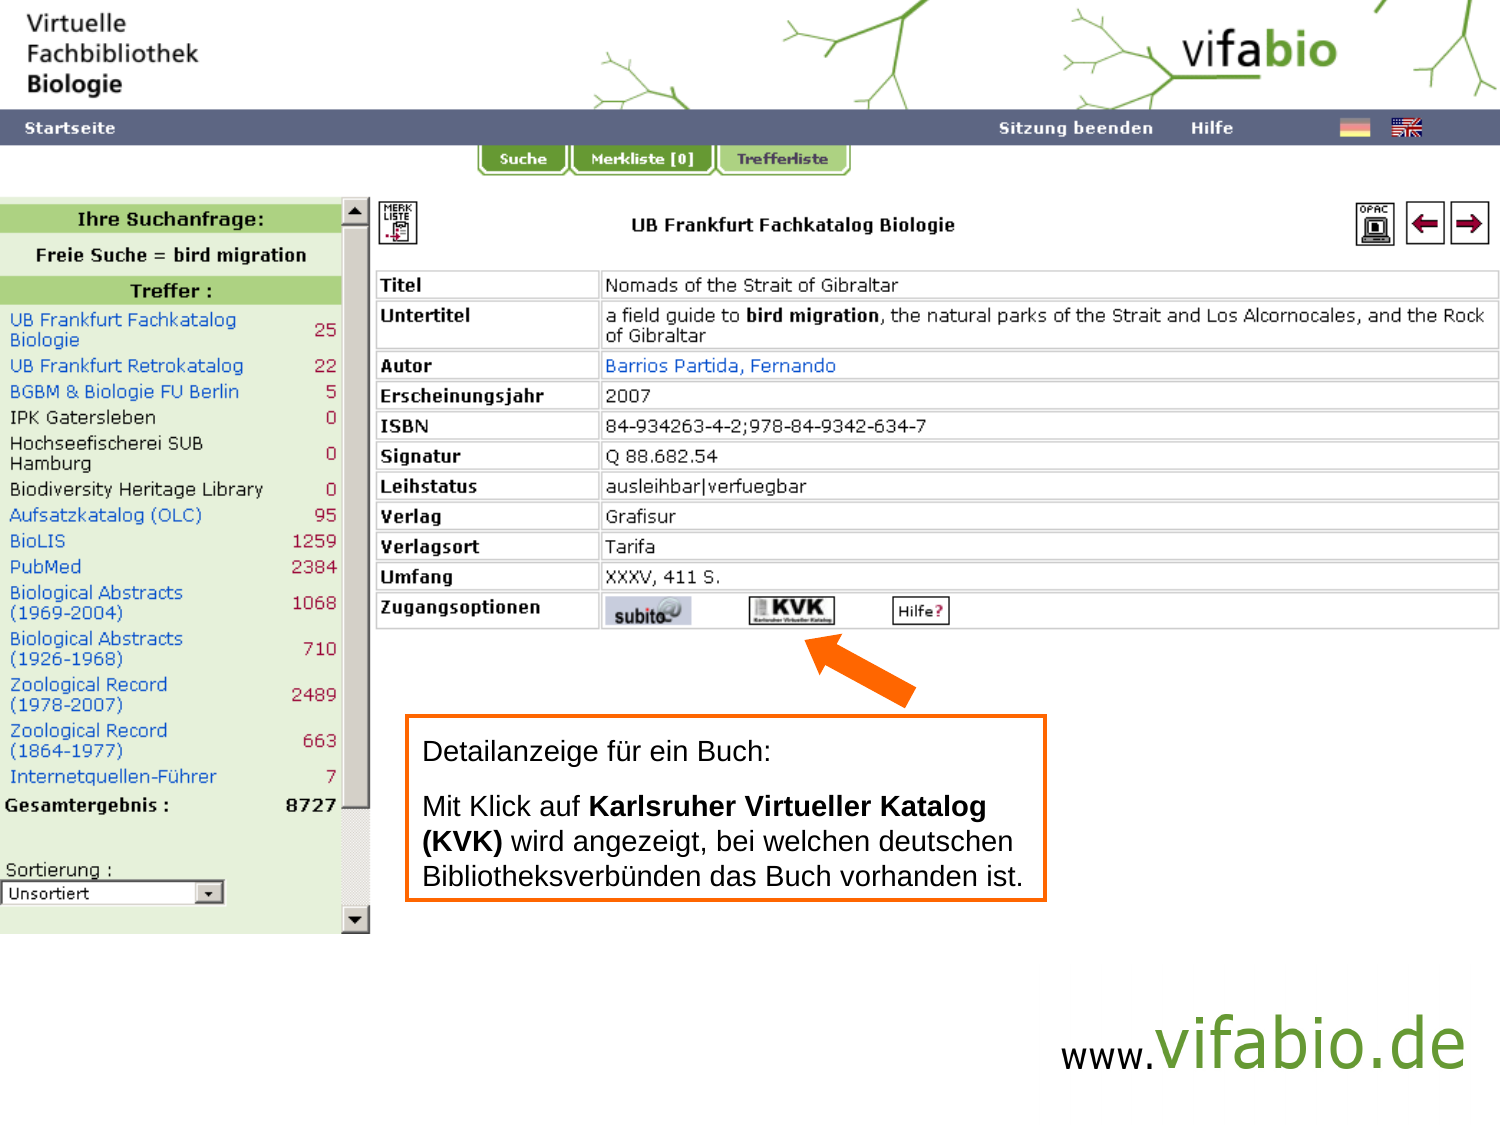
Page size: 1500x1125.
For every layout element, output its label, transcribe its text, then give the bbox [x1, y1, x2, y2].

text_box [804, 633, 917, 709]
text_box Detailanzeige für ein Buch: Mit Klick auf Karlsruher Virtueller Katalog (KVK) wird angezeigt, bei welchen deutschen Bibliotheksverbünden das Buch vorhanden ist. [407, 716, 1046, 900]
picture [0, 0, 1500, 934]
picture [1009, 964, 1500, 1125]
